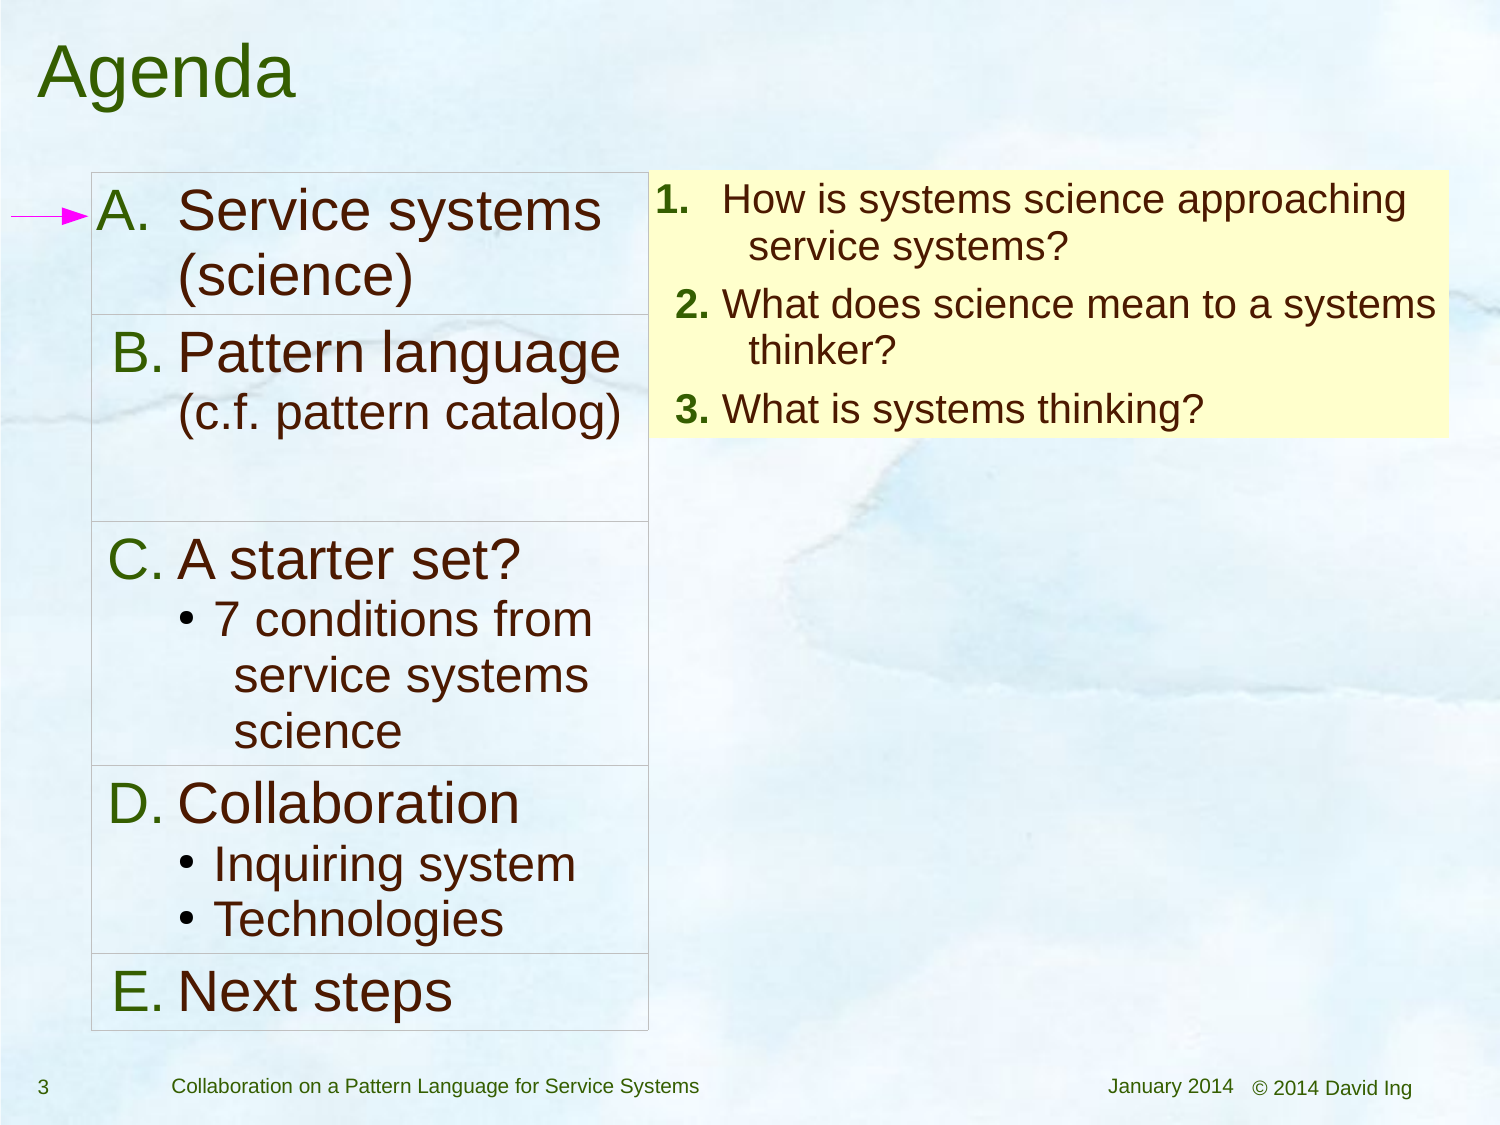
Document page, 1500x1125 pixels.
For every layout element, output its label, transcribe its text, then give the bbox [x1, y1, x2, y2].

table_cell D. [92, 766, 172, 953]
title Agenda [37, 37, 1463, 152]
table_cell C. [92, 522, 172, 765]
table_header Service systems (science) [172, 173, 648, 314]
table_cell Pattern language (c.f. pattern catalog) [172, 315, 648, 521]
table_header How is systems science approaching service systems? [716, 170, 1449, 275]
table_cell Next steps [172, 954, 648, 1030]
table_cell What is systems thinking? [716, 379, 1449, 438]
table_cell 2. [649, 275, 716, 379]
table_cell A starter set? 7 conditions from service systems science [172, 522, 648, 765]
table_header A. [92, 173, 172, 314]
table_cell What does science mean to a systems thinker? [716, 275, 1449, 379]
picture [0, 0, 1500, 1125]
table_cell 3. [649, 379, 716, 438]
table_cell B. [92, 315, 172, 521]
table_cell E. [92, 954, 172, 1030]
table_cell Collaboration Inquiring system Technologies [172, 766, 648, 953]
table_header 1. [649, 170, 716, 275]
